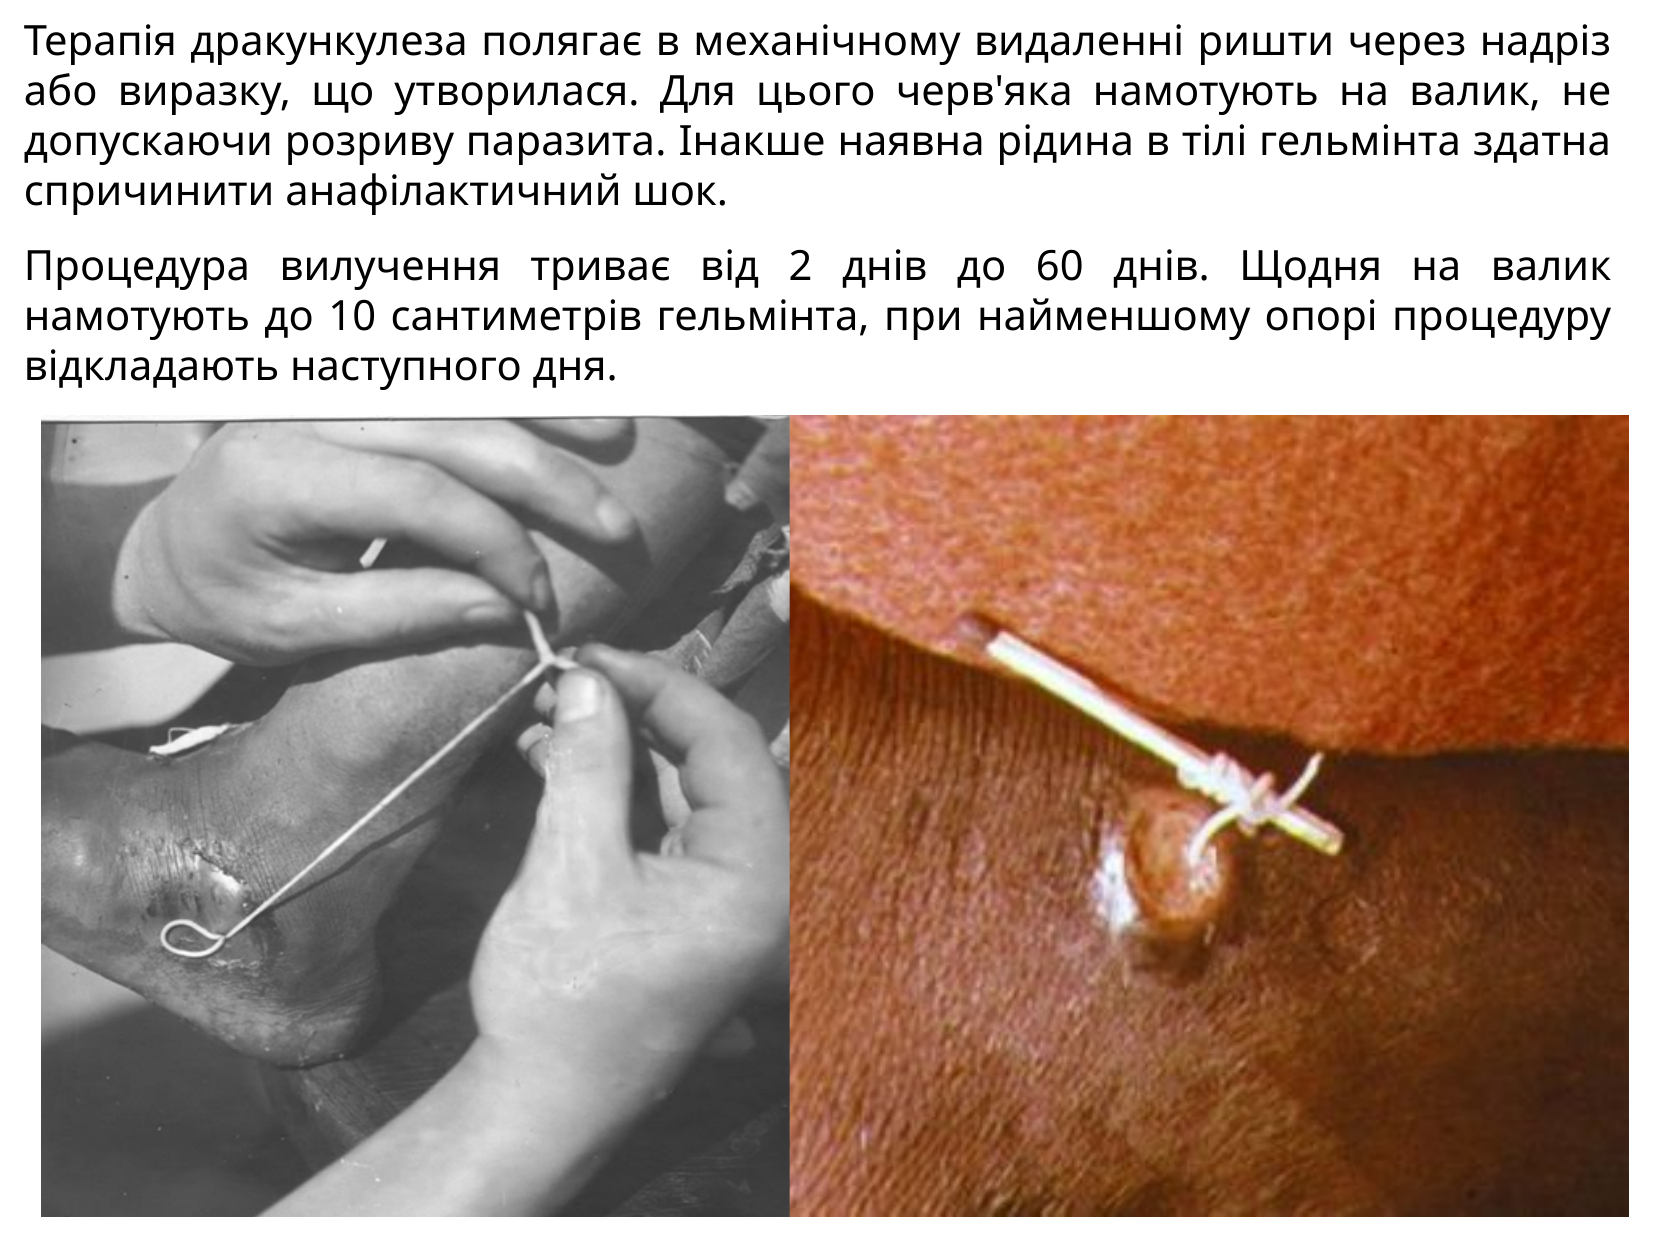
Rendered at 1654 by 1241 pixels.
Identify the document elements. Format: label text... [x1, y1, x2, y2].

list Терапія дракункулеза полягає в механічному видаленні ришти через надріз або виразку, що утворилася. Для цього черв'яка намотують на валик, не допускаючи розриву паразита. Інакше наявна рідина в тілі гельмінта здатна спричинити анафілактичний шок. Процедура вилучення триває від 2 днів до 60 днів. Щодня на валик намотують до 10 сантиметрів гельмінта, при найменшому опорі процедуру відкладають наступного дня. [23, 13, 1629, 1217]
picture [41, 415, 1629, 1217]
